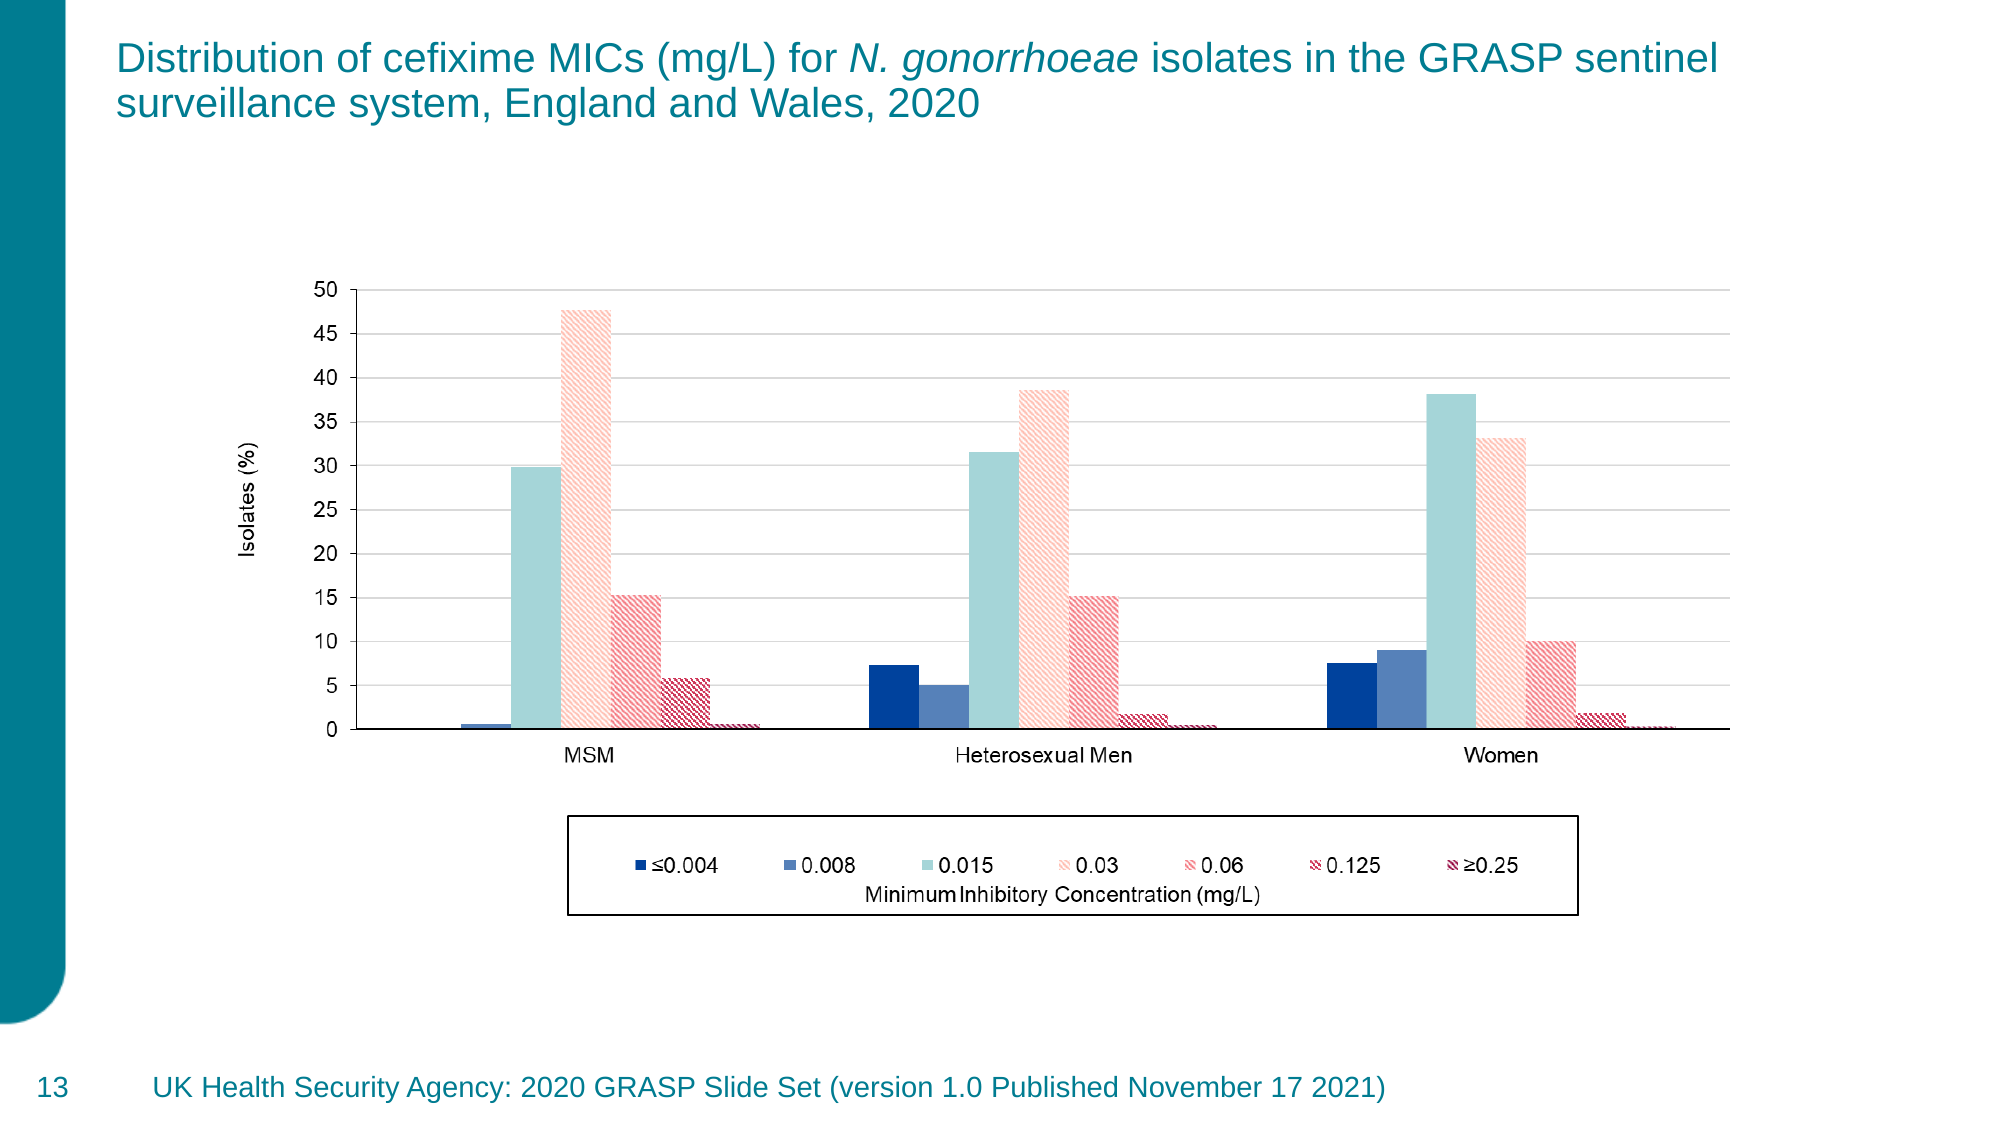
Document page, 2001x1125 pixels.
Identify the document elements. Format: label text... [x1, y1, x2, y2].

title Distribution of cefixime MICs (mg/L) for N. gonorrhoeae isolates in the GRASP sentinel surveillance system, England and Wales, 2020 [101, 29, 1926, 189]
picture [215, 224, 1812, 939]
text_box [21, 1056, 120, 1117]
text_box UK Health Security Agency: 2020 GRASP Slide Set (version 1.0 Published November 17 2021) [137, 1056, 1780, 1116]
